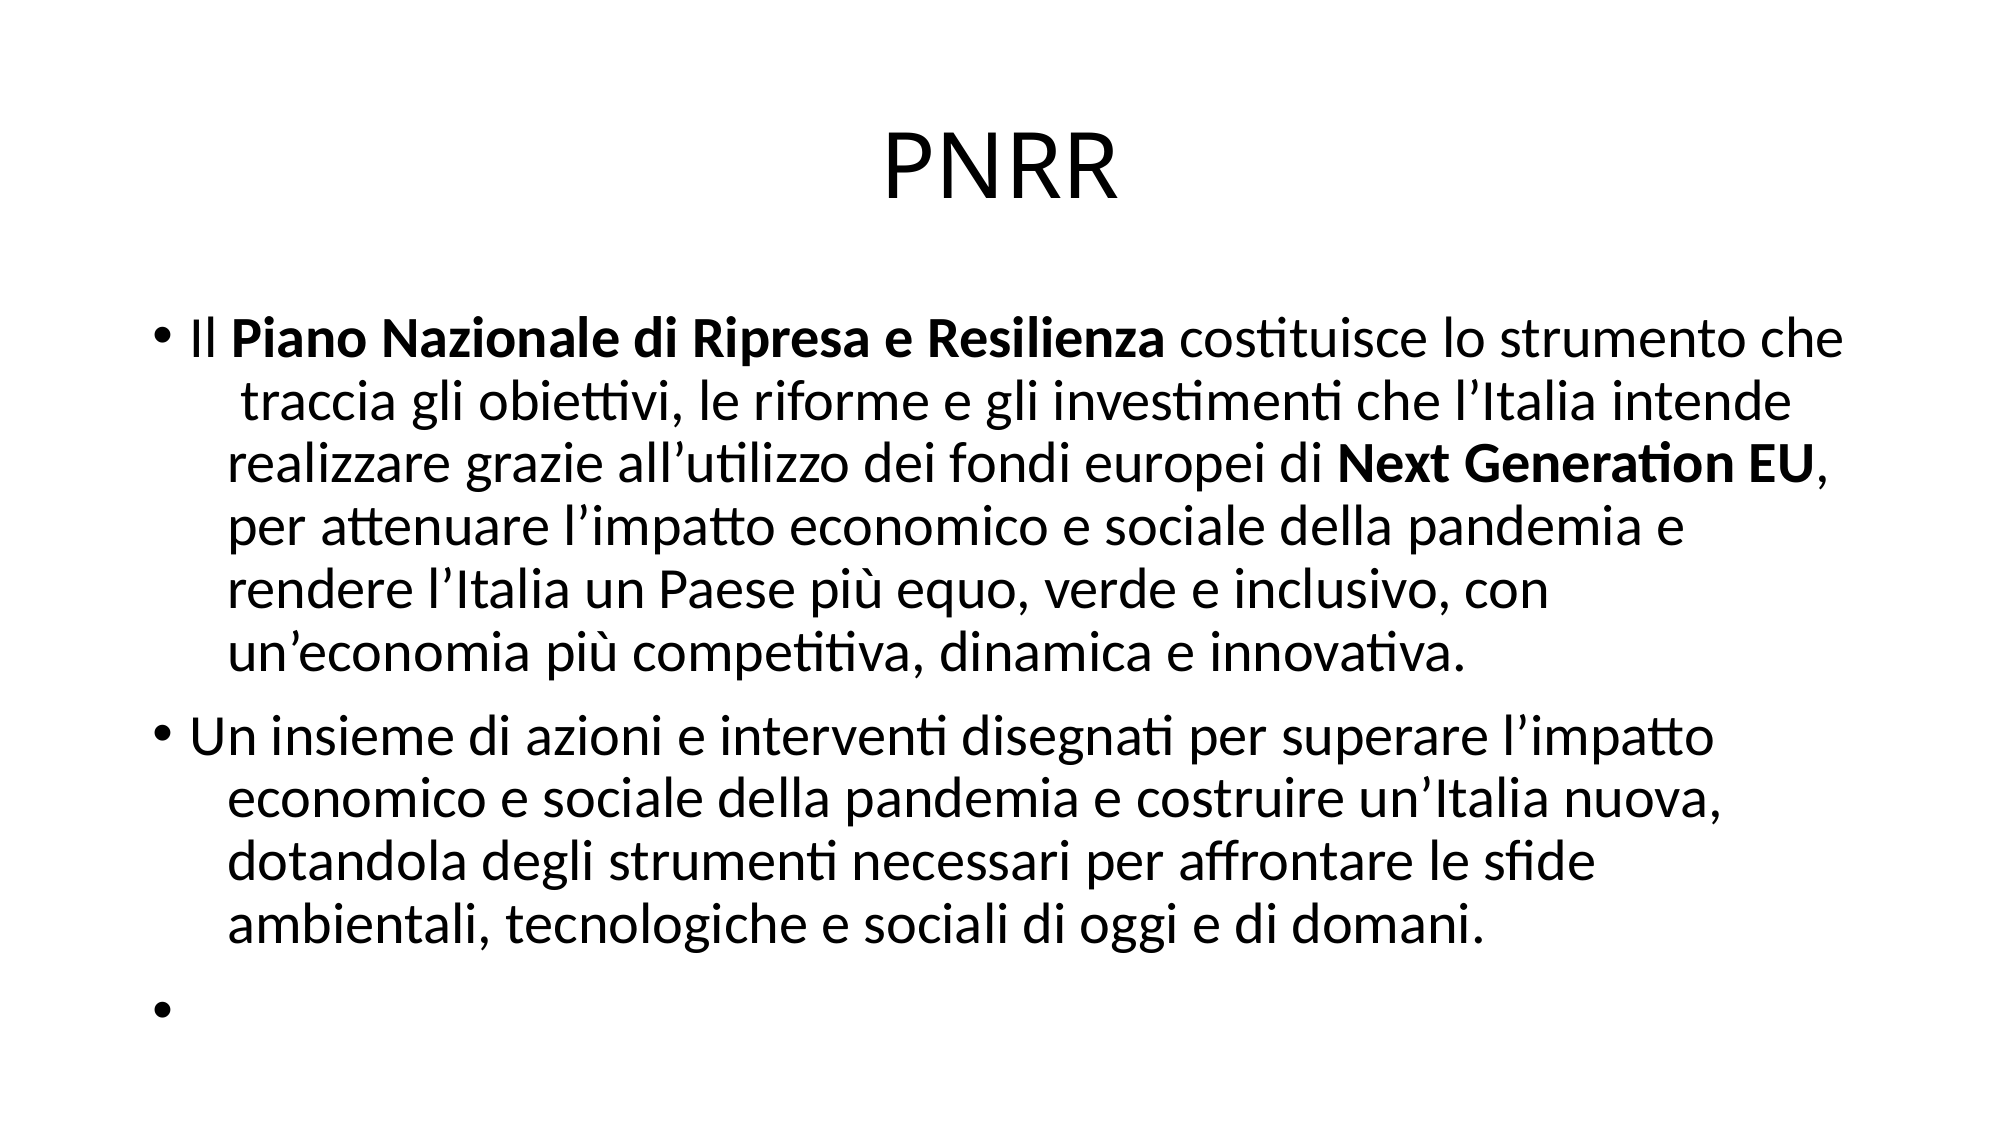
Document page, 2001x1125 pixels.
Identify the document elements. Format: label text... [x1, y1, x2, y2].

list Il Piano Nazionale di Ripresa e Resilienza costituisce lo strumento che traccia gli obiettivi, le riforme e gli investimenti che l’Italia intende realizzare grazie all’utilizzo dei fondi europei di Next Generation EU, per attenuare l’impatto economico e sociale della pandemia e rendere l’Italia un Paese più equo, verde e inclusivo, con un’economia più competitiva, dinamica e innovativa. Un insieme di azioni e interventi disegnati per superare l’impatto economico e sociale della pandemia e costruire un’Italia nuova, dotandola degli strumenti necessari per affrontare le sfide ambientali, tecnologiche e sociali di oggi e di domani. [137, 299, 1863, 1014]
title PNRR [137, 59, 1863, 278]
